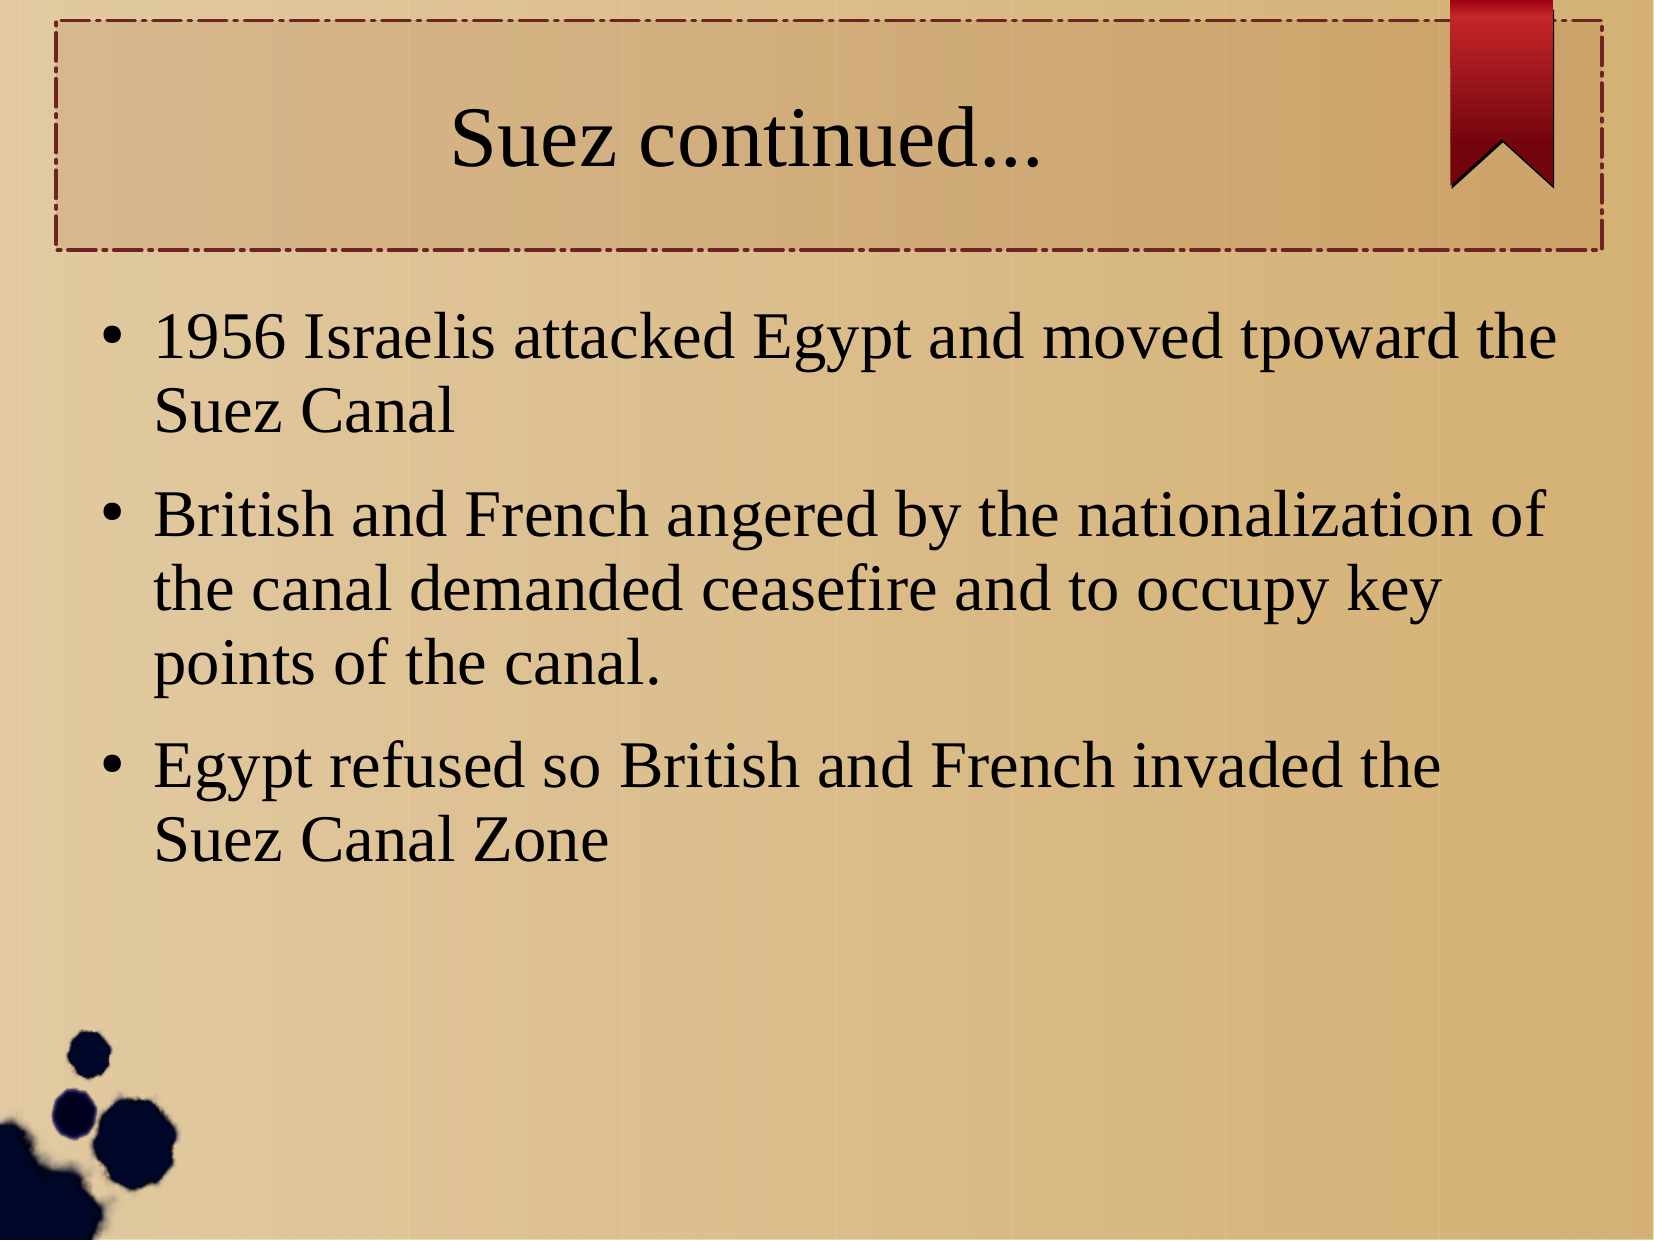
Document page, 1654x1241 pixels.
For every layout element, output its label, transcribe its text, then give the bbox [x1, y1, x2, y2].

list 1956 Israelis attacked Egypt and moved tpoward the Suez Canal British and French angered by the nationalization of the canal demanded ceasefire and to occupy key points of the canal. Egypt refused so British and French invaded the Suez Canal Zone [82, 299, 1571, 1019]
title Suez continued... [82, 47, 1412, 229]
